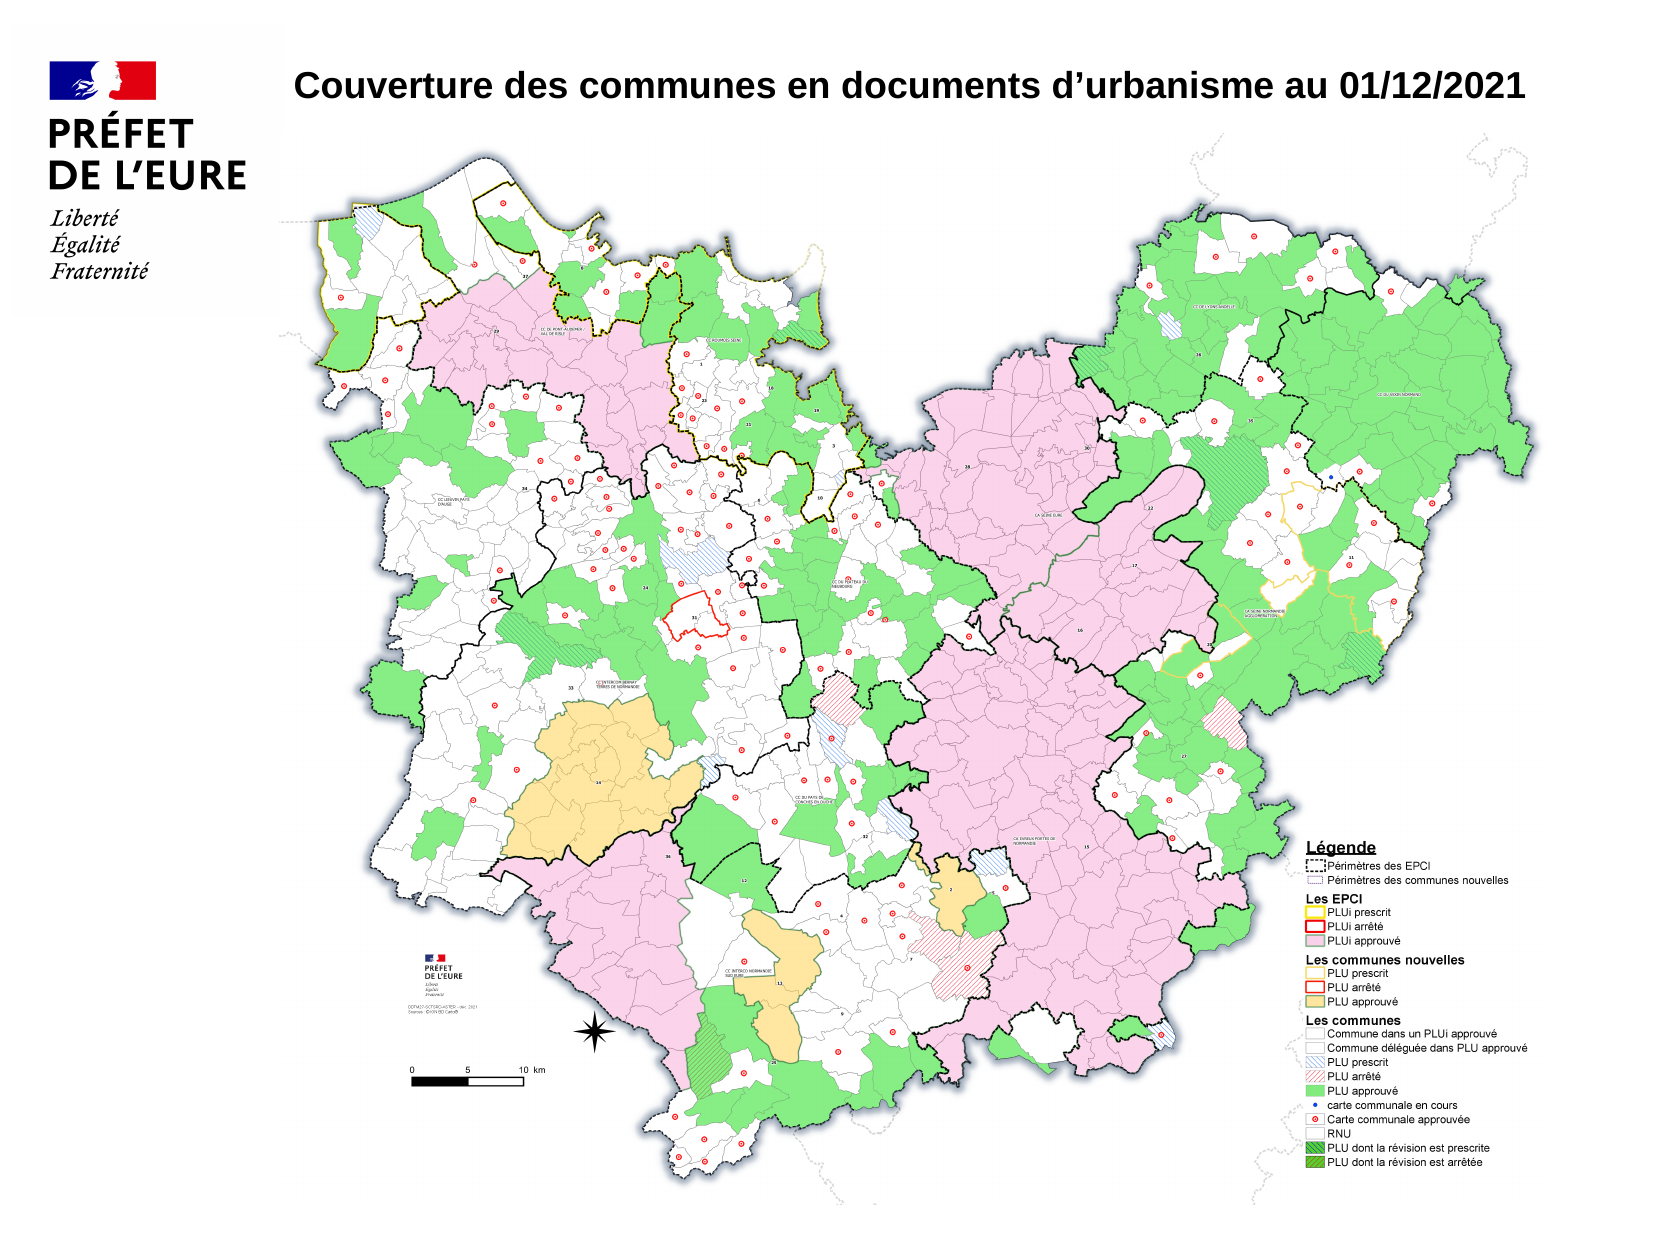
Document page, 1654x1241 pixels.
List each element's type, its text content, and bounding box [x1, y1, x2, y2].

text_box Couverture des communes en documents d’urbanisme au 01/12/2021 [278, 57, 1595, 158]
picture [11, 23, 1548, 1205]
